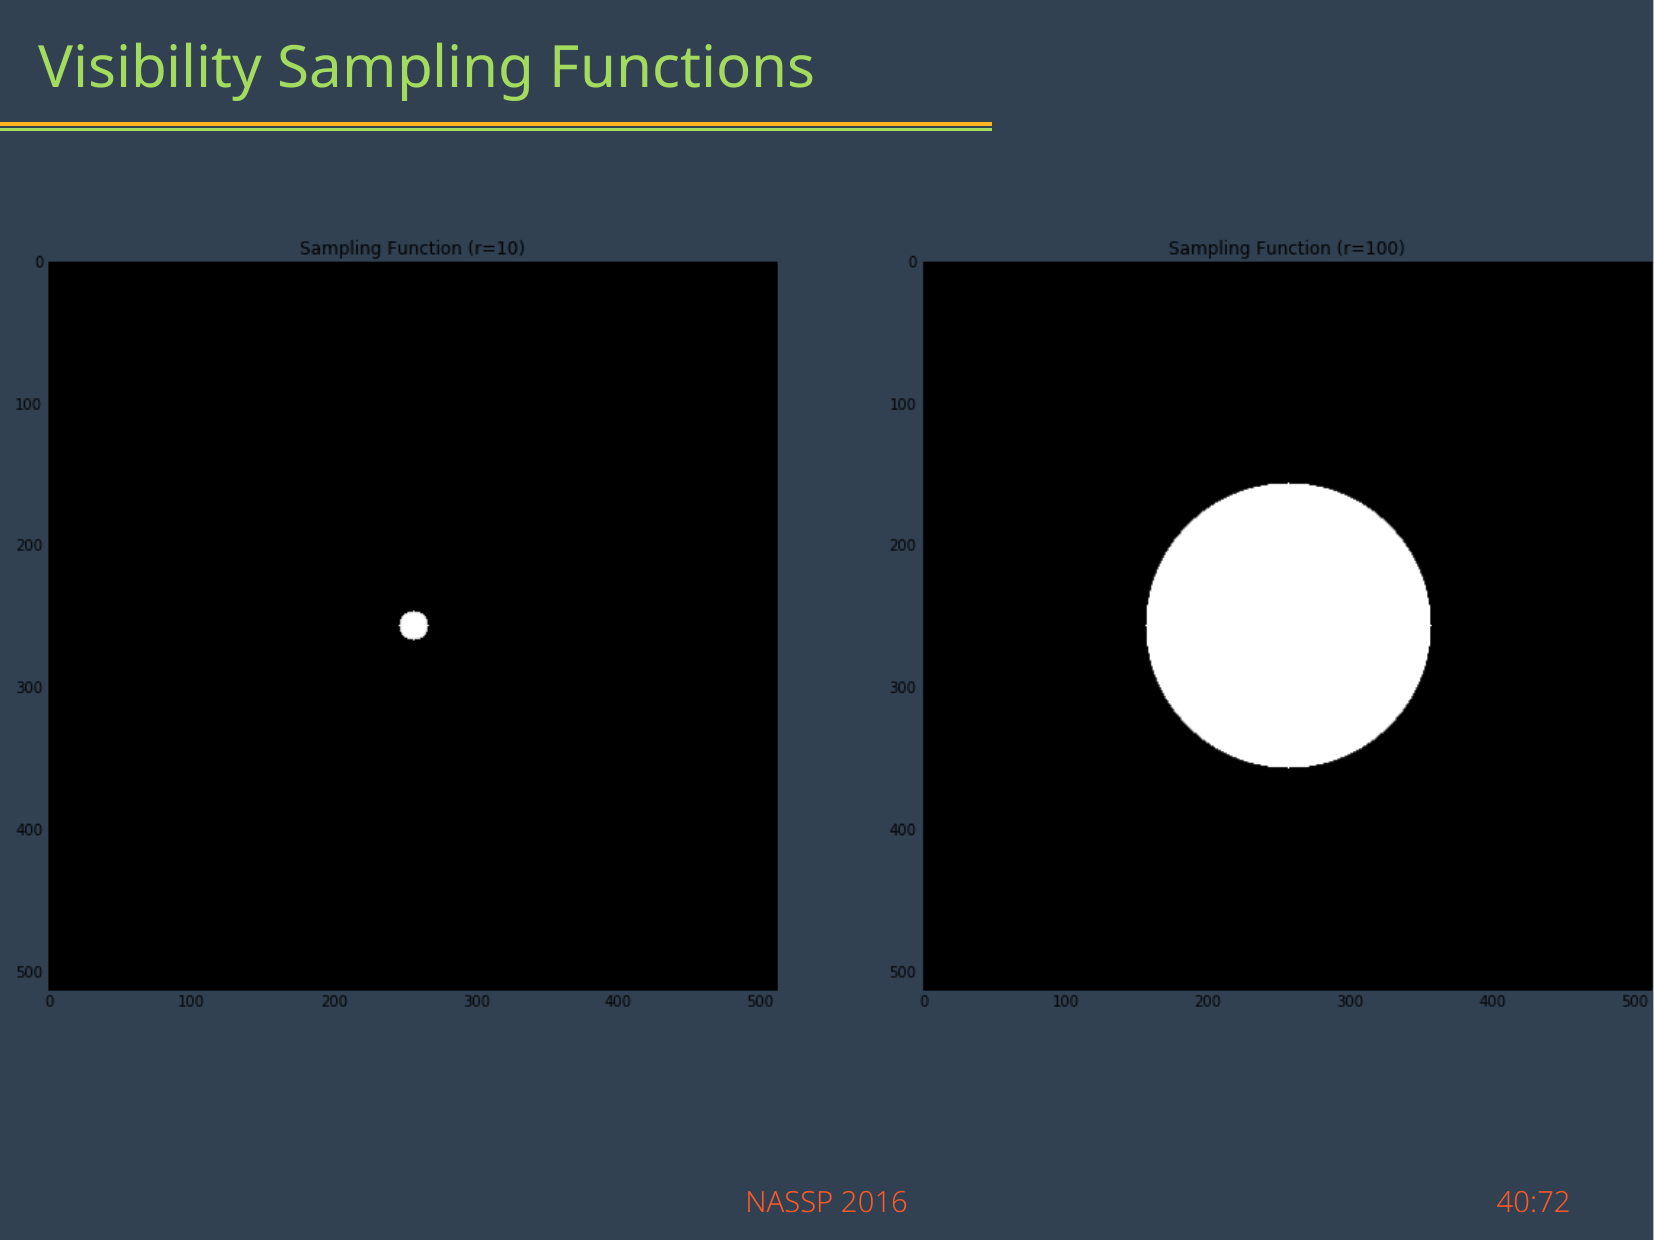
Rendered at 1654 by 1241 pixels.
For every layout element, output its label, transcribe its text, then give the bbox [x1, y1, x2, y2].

picture [5, 230, 1654, 1020]
text_box Visibility Sampling Functions [23, 17, 1182, 103]
